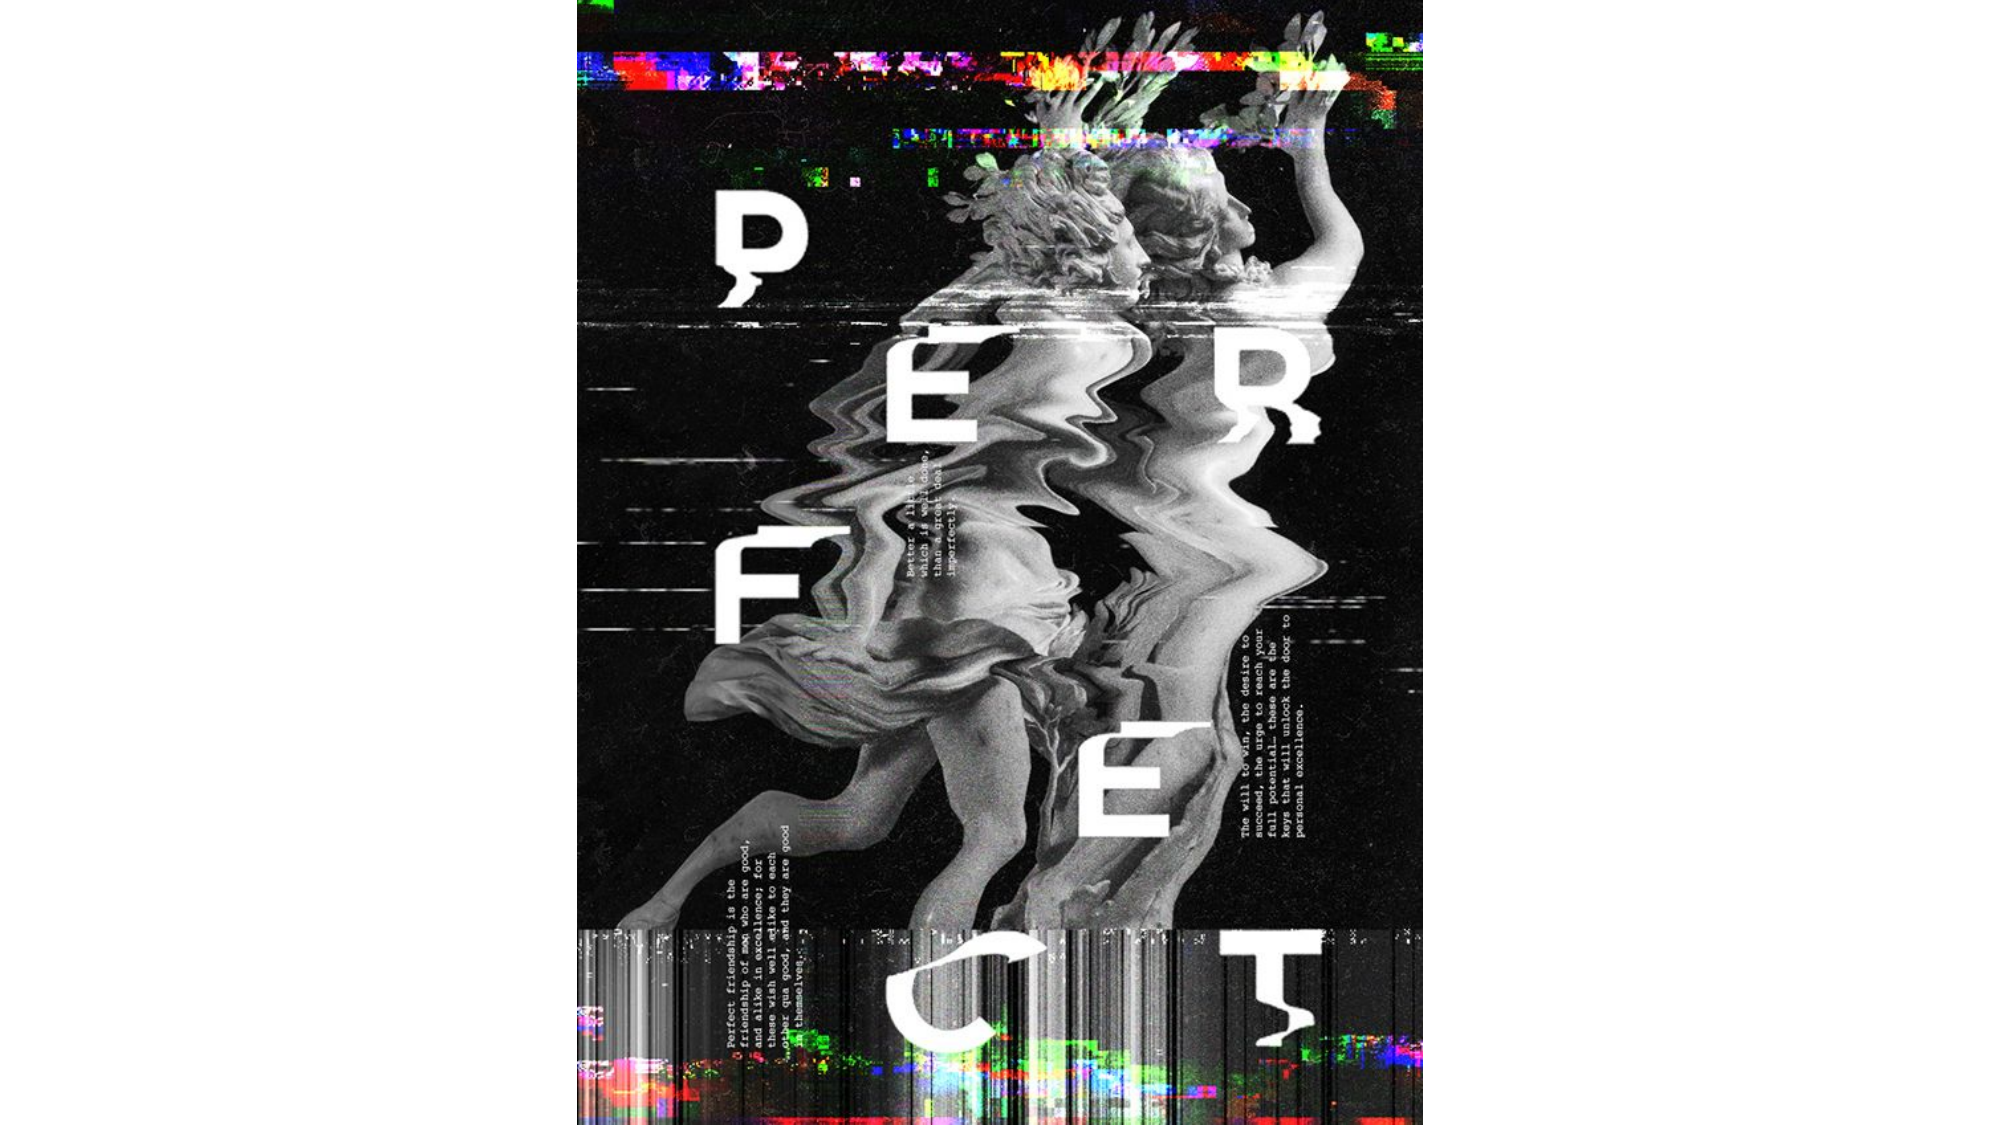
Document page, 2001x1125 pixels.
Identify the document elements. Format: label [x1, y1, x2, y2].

picture [577, 0, 1423, 1125]
